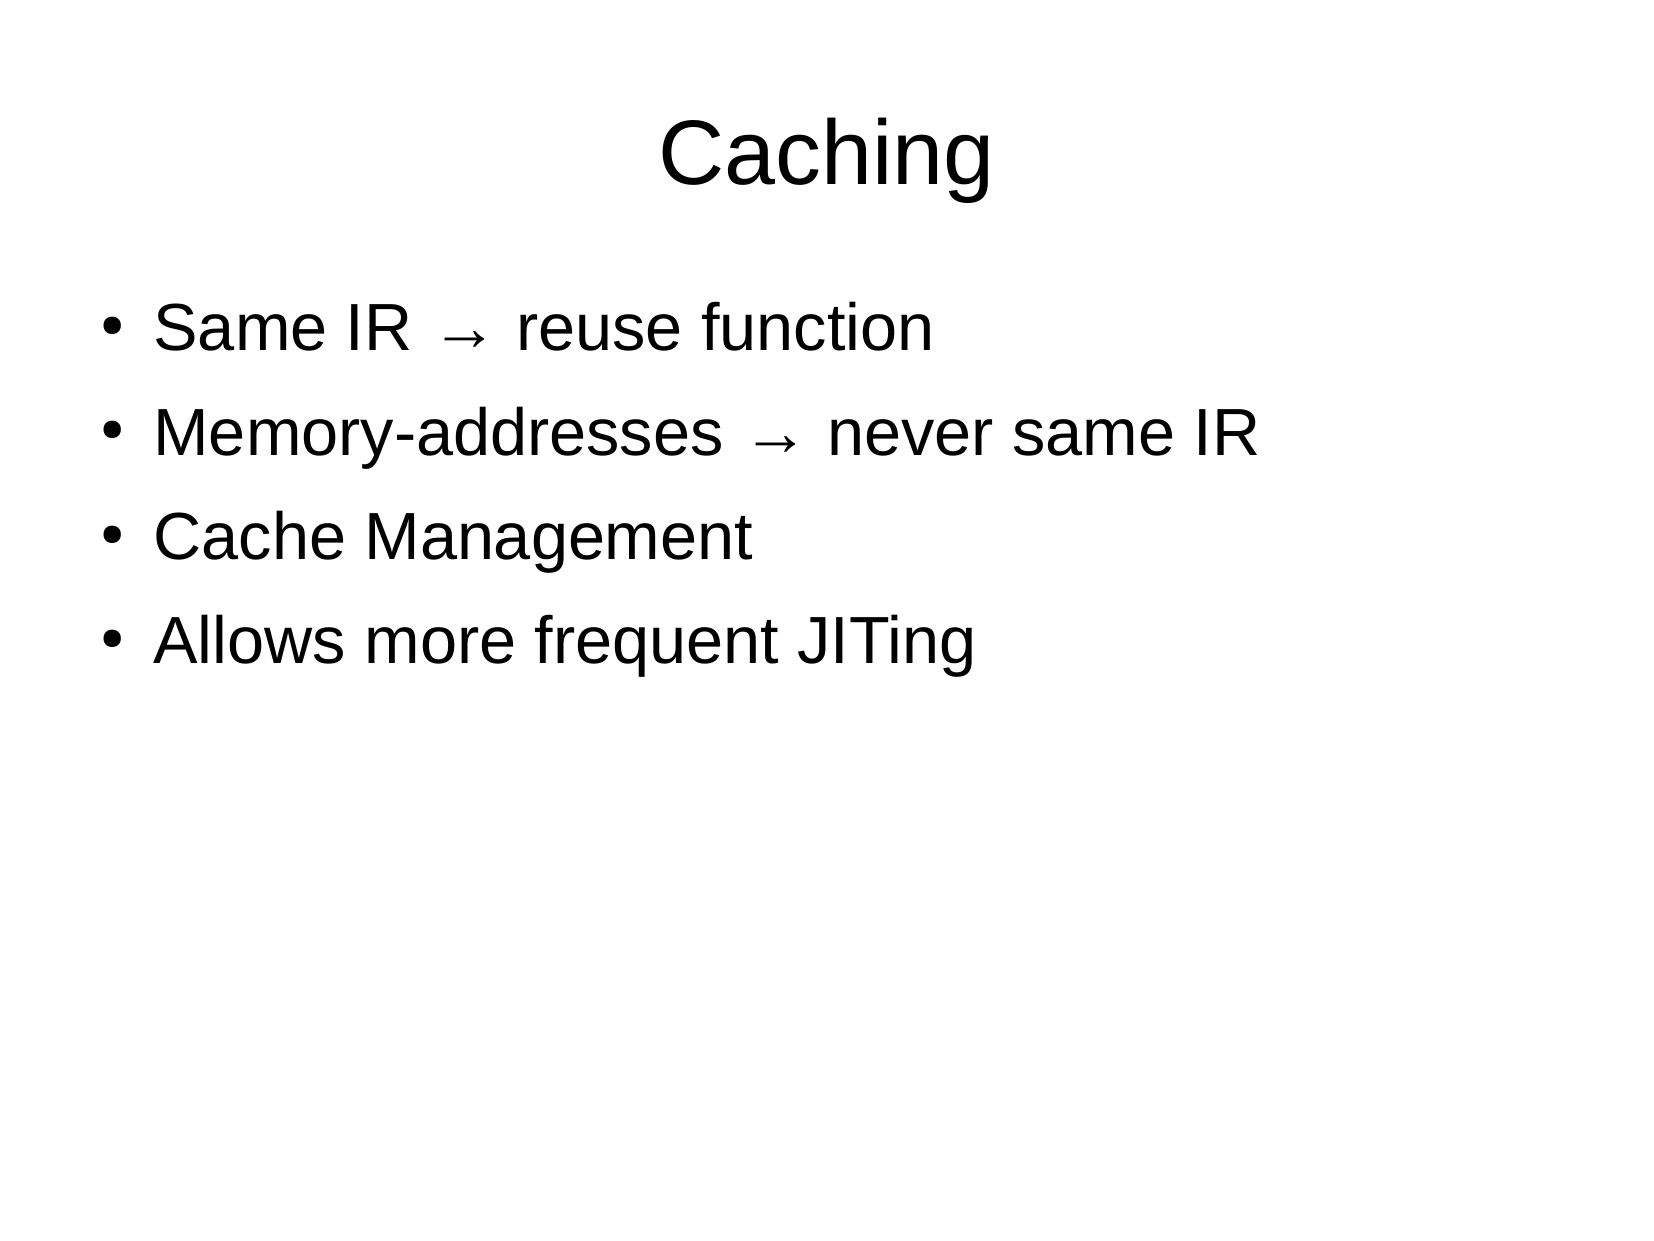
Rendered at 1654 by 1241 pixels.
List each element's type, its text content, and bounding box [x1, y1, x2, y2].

list Same IR → reuse function Memory-addresses → never same IR Cache Management Allows more frequent JITing [82, 290, 1571, 1010]
title Caching [82, 49, 1571, 257]
